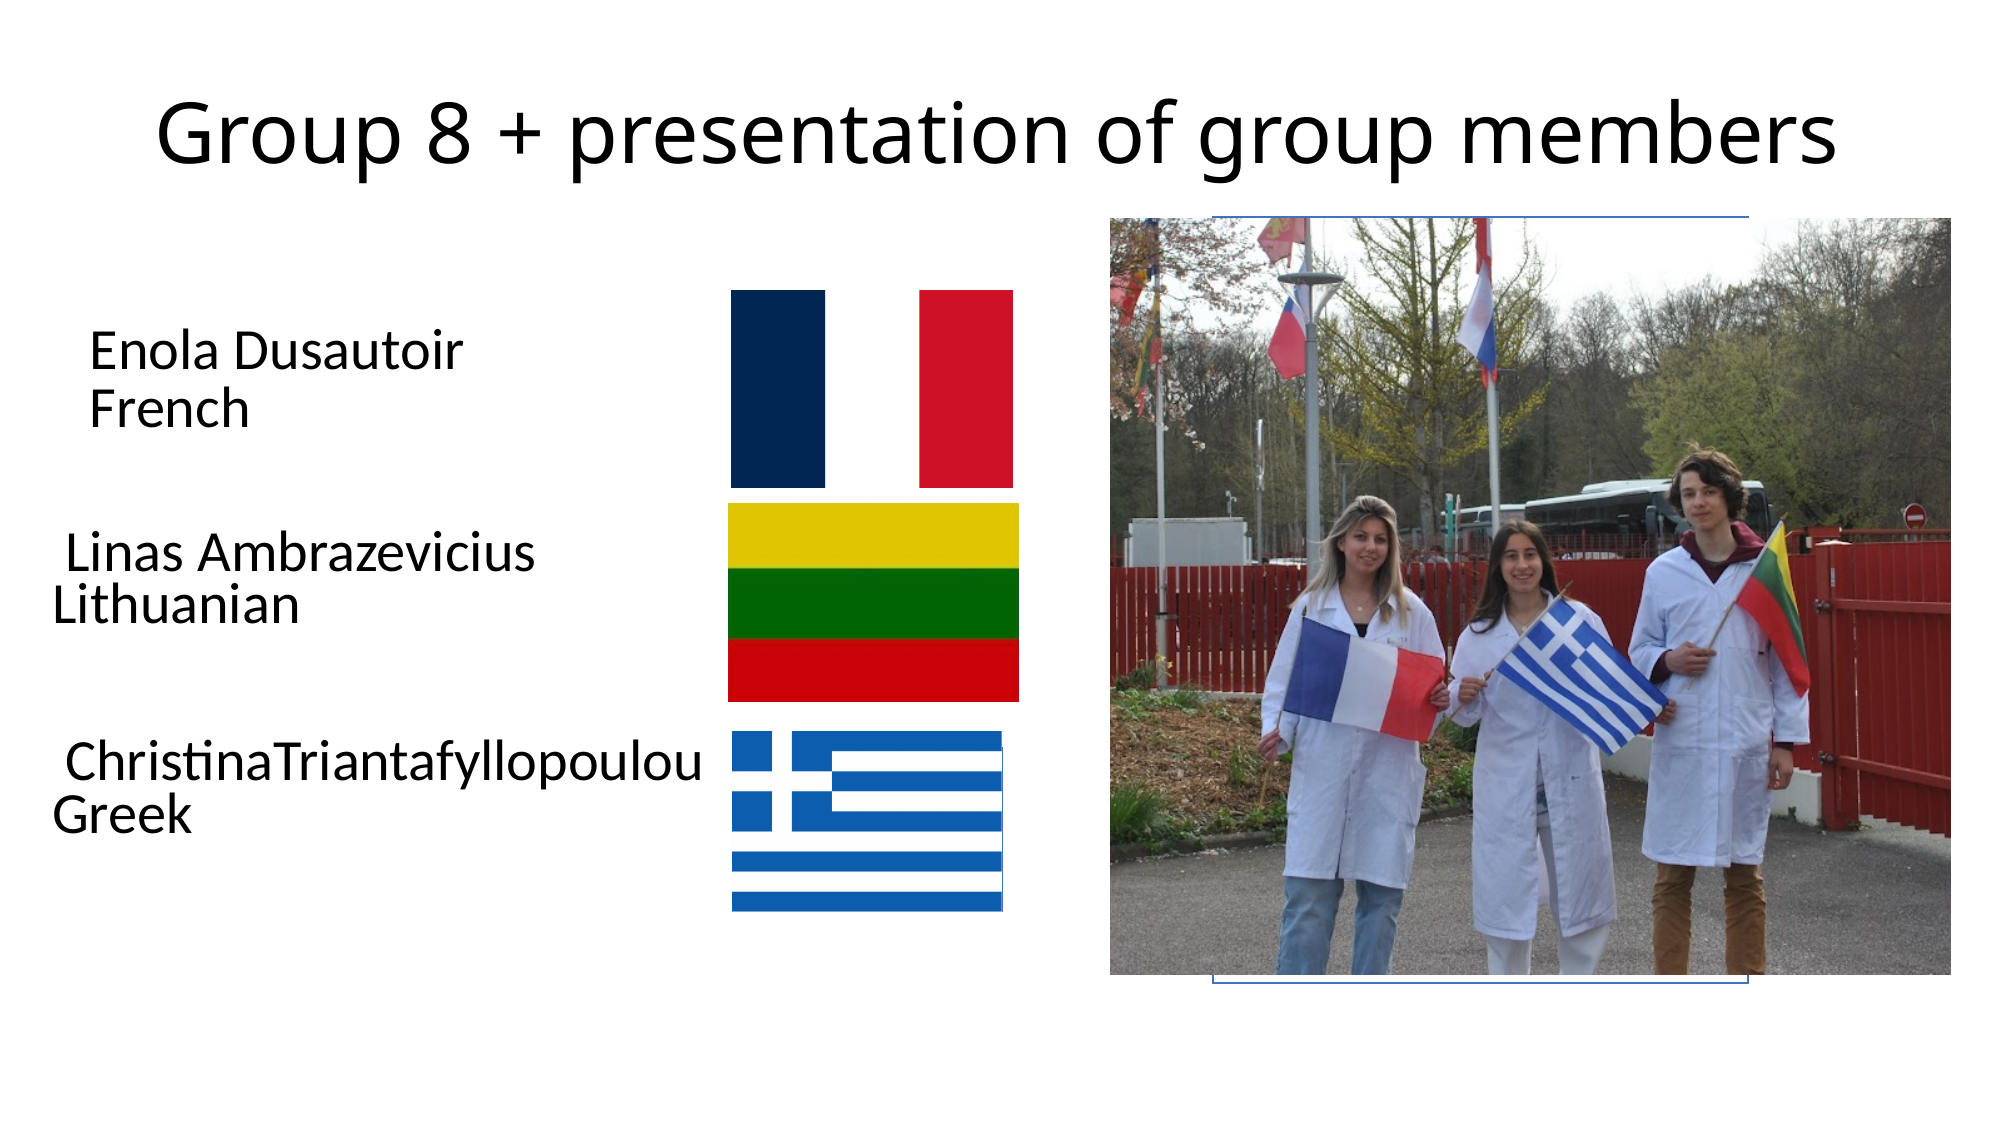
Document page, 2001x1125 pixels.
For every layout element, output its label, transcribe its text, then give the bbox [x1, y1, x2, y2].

picture [731, 731, 1002, 912]
picture [1110, 218, 1951, 976]
text_box Enola Dusautoir French [75, 318, 480, 451]
text_box Linas Ambrazevicius Lithuanian ChristinaTriantafyllopoulou Greek [37, 241, 1110, 956]
picture [728, 503, 1019, 702]
picture [731, 290, 1013, 488]
text_box Group 8 + presentation of group members [139, 23, 1865, 241]
